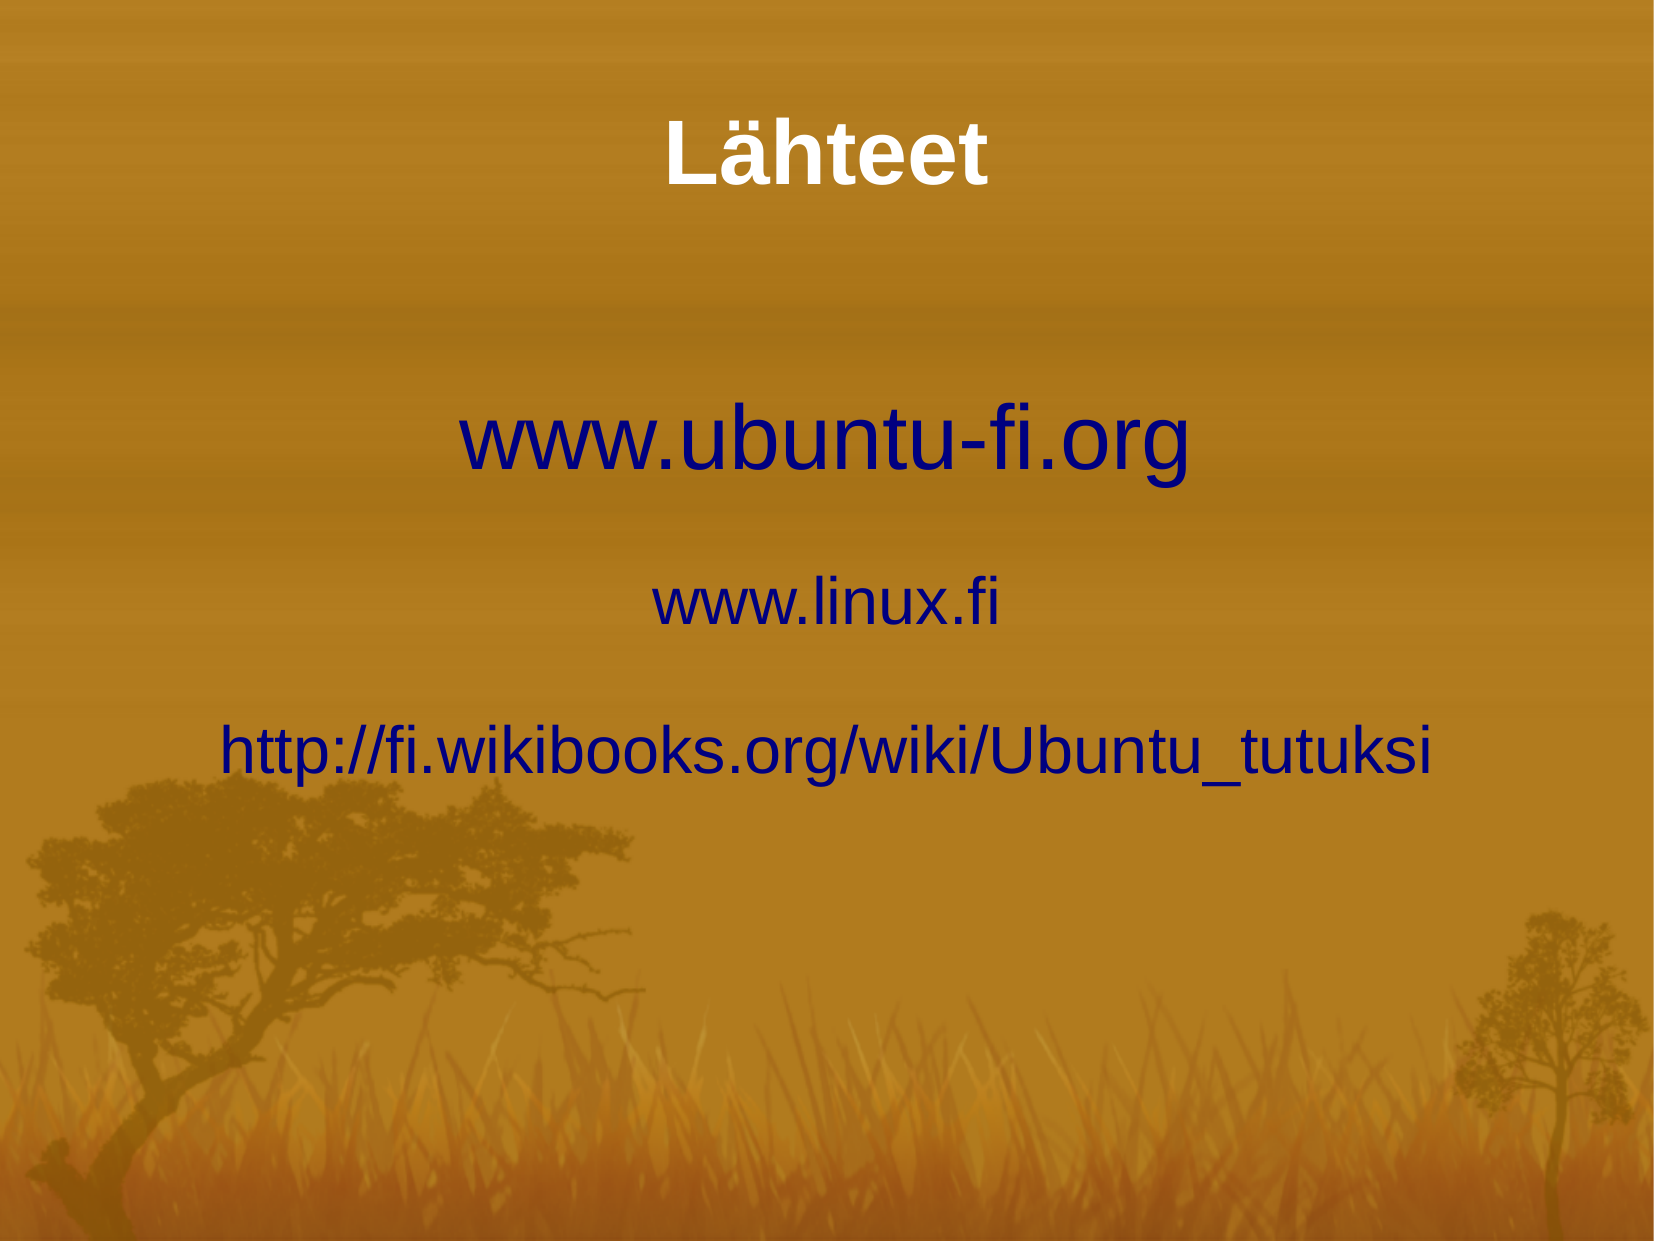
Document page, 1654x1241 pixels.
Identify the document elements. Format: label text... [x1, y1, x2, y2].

title Lähteet [82, 56, 1571, 250]
picture [0, 0, 1654, 1241]
subtitle www.ubuntu-fi.org www.linux.fi http://fi.wikibooks.org/wiki/Ubuntu_tutuksi [82, 290, 1571, 1109]
